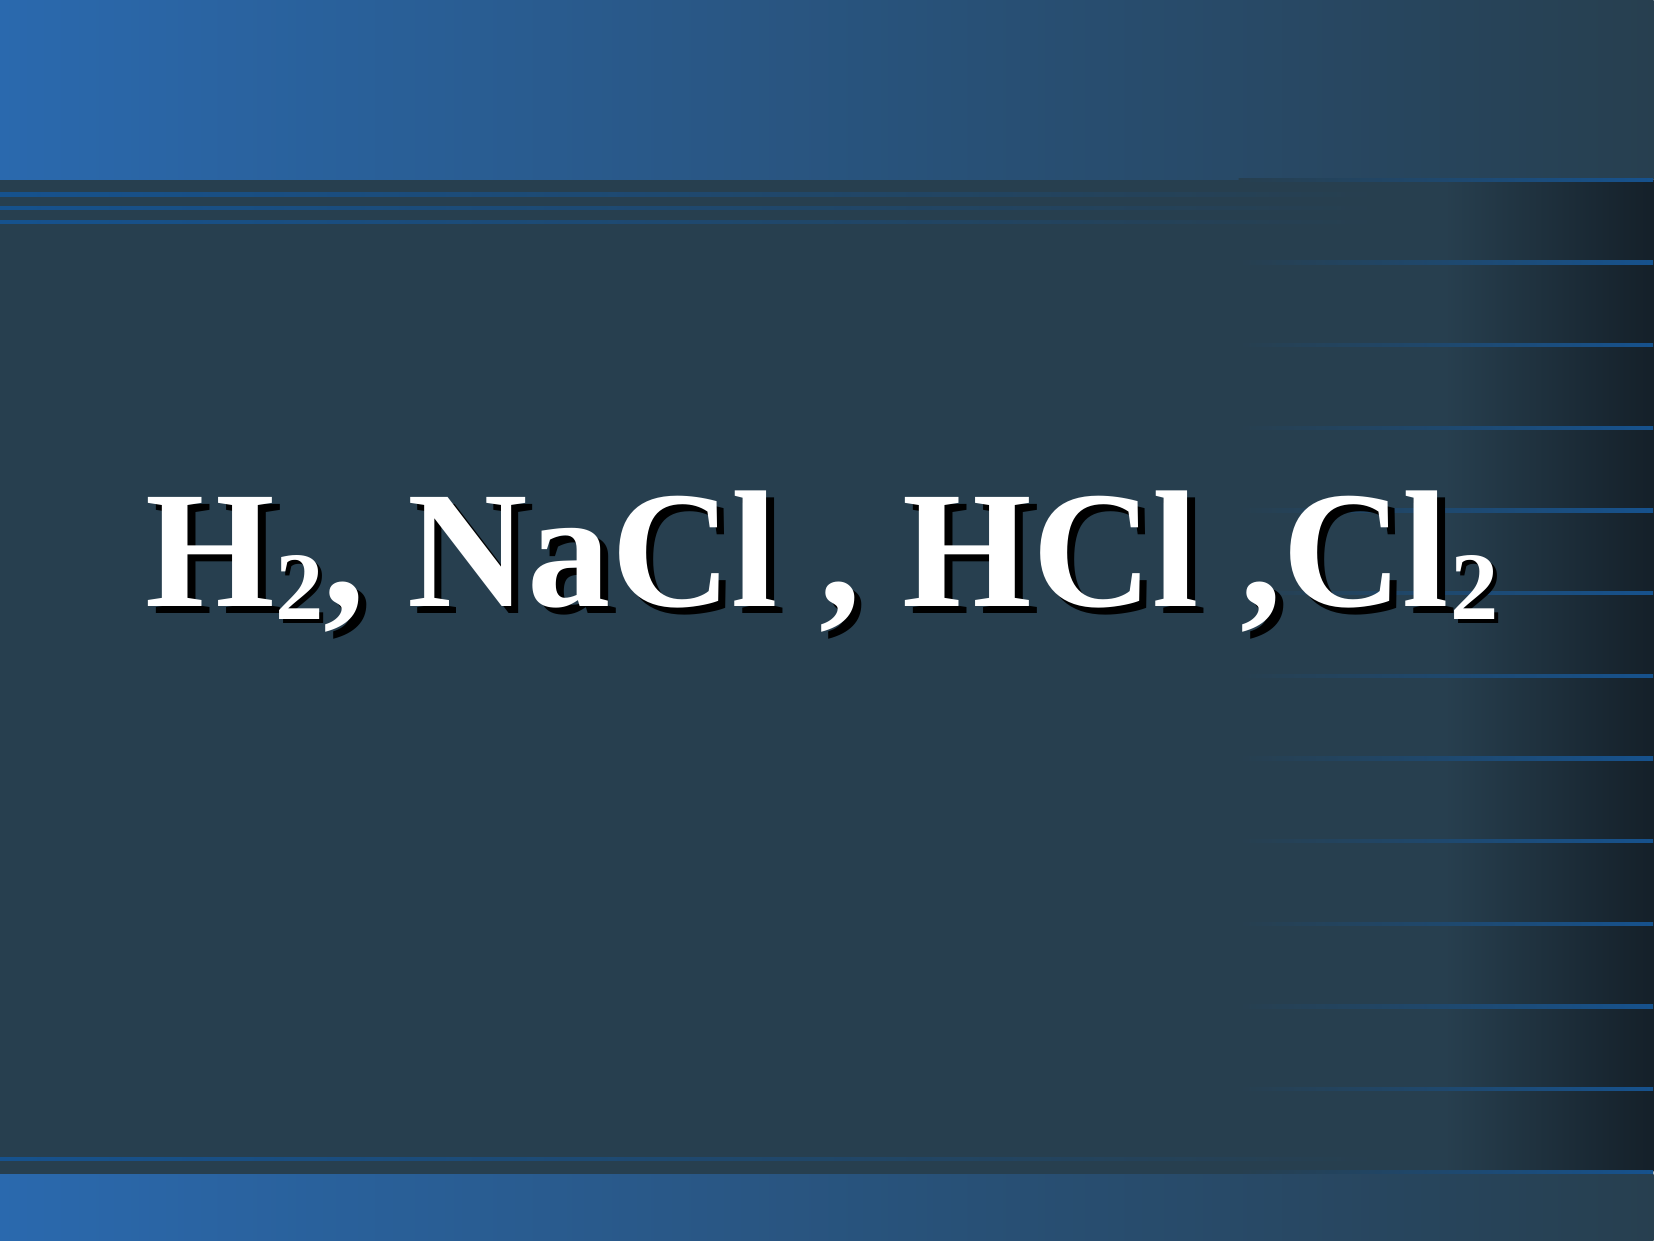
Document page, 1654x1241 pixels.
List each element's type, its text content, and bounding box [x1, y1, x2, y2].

subtitle H2, NaCl , HCl ,Cl2 [91, 34, 1553, 1060]
